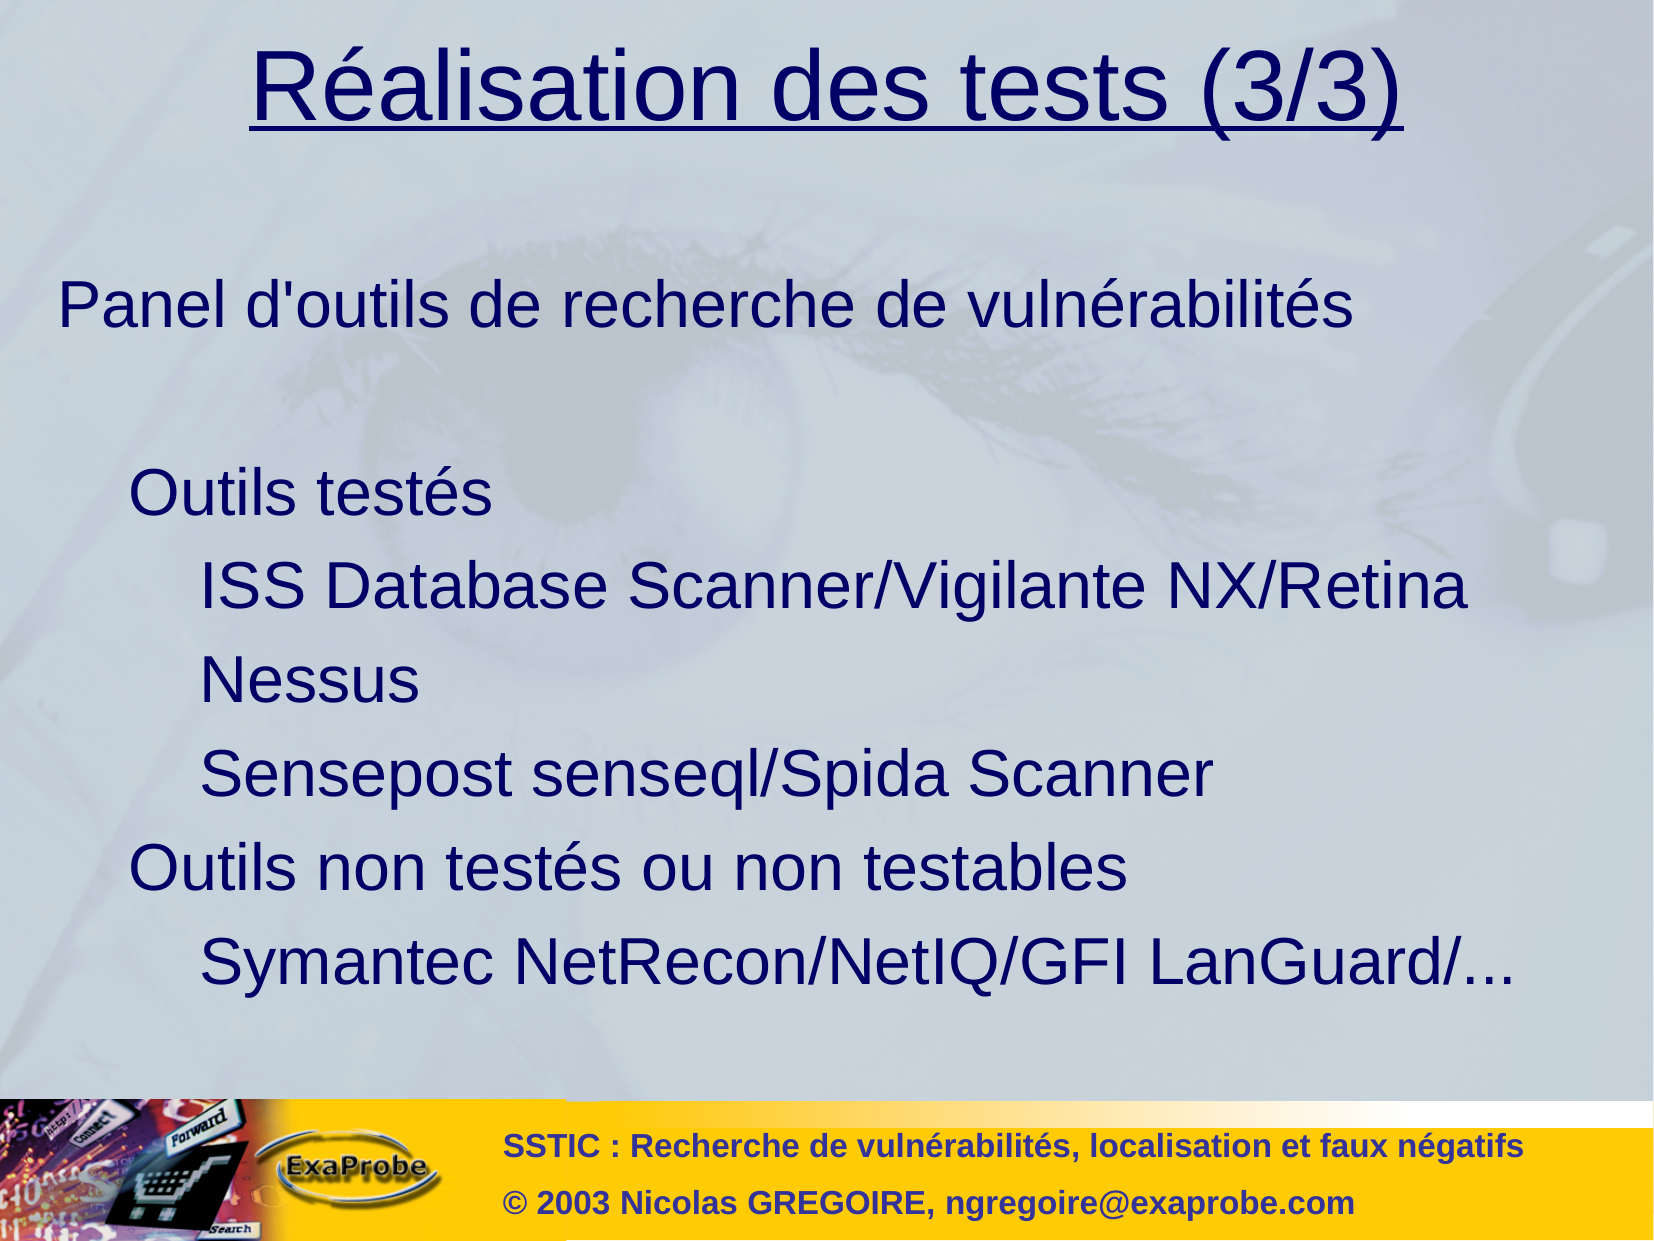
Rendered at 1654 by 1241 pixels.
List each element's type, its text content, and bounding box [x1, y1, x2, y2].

subtitle Panel d'outils de recherche de vulnérabilités Outils testés ISS Database Scanner/Vigilante NX/Retina Nessus Sensepost senseql/Spida Scanner Outils non testés ou non testables Symantec NetRecon/NetIQ/GFI LanGuard/... [39, 222, 1623, 1041]
title Réalisation des tests (3/3) [0, 0, 1654, 167]
